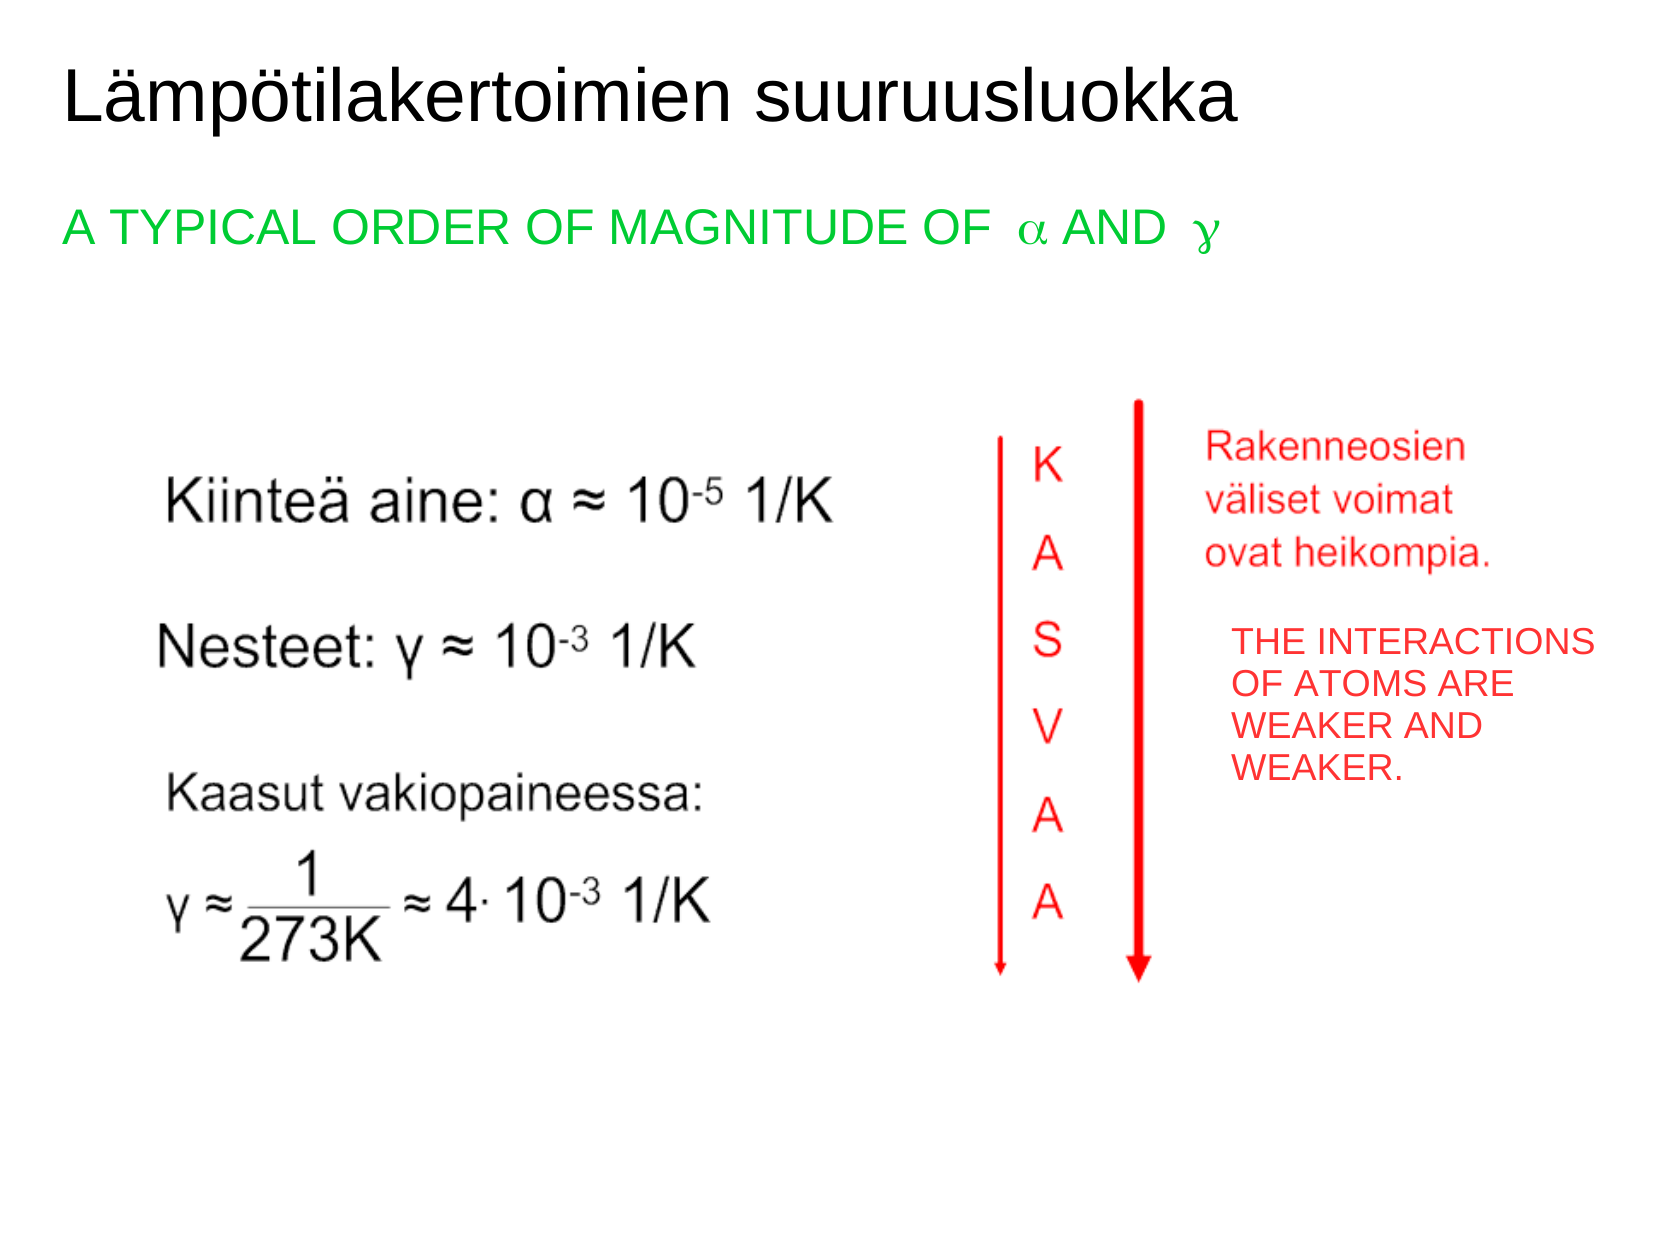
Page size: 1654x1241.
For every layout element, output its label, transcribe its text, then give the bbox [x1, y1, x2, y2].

text_box THE INTERACTIONS OF ATOMS ARE WEAKER AND WEAKER.NTERACTION [1216, 614, 1630, 839]
text_box Lämpötilakertoimien suuruusluokka A TYPICAL ORDER OF MAGNITUDE OF a AND g [47, 47, 1536, 147]
picture [106, 307, 1507, 1101]
